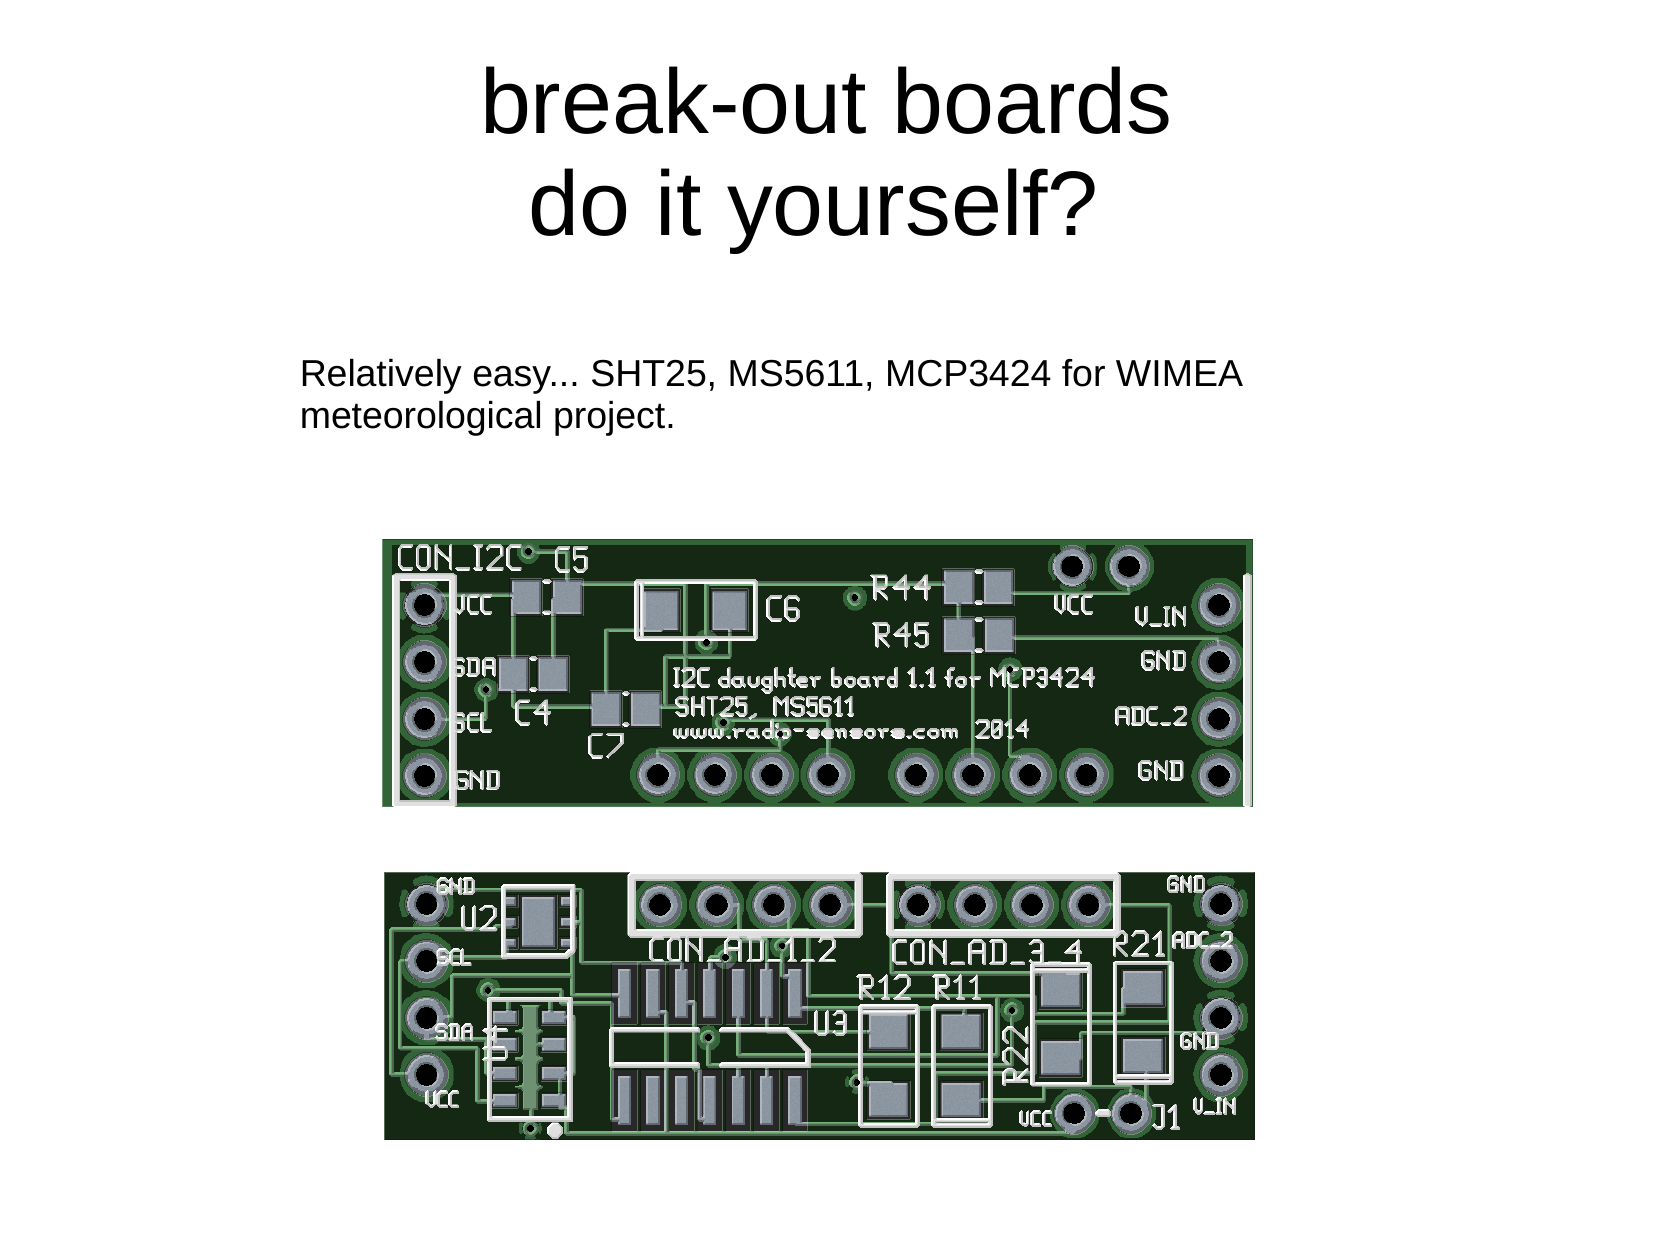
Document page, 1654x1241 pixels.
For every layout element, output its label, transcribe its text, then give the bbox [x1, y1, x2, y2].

picture [382, 539, 1253, 807]
picture [384, 872, 1255, 1141]
title break-out boards do it yourself? [82, 49, 1571, 257]
text_box Relatively easy... SHT25, MS5611, MCP3424 for WIMEA meteorological project. [285, 345, 1441, 856]
